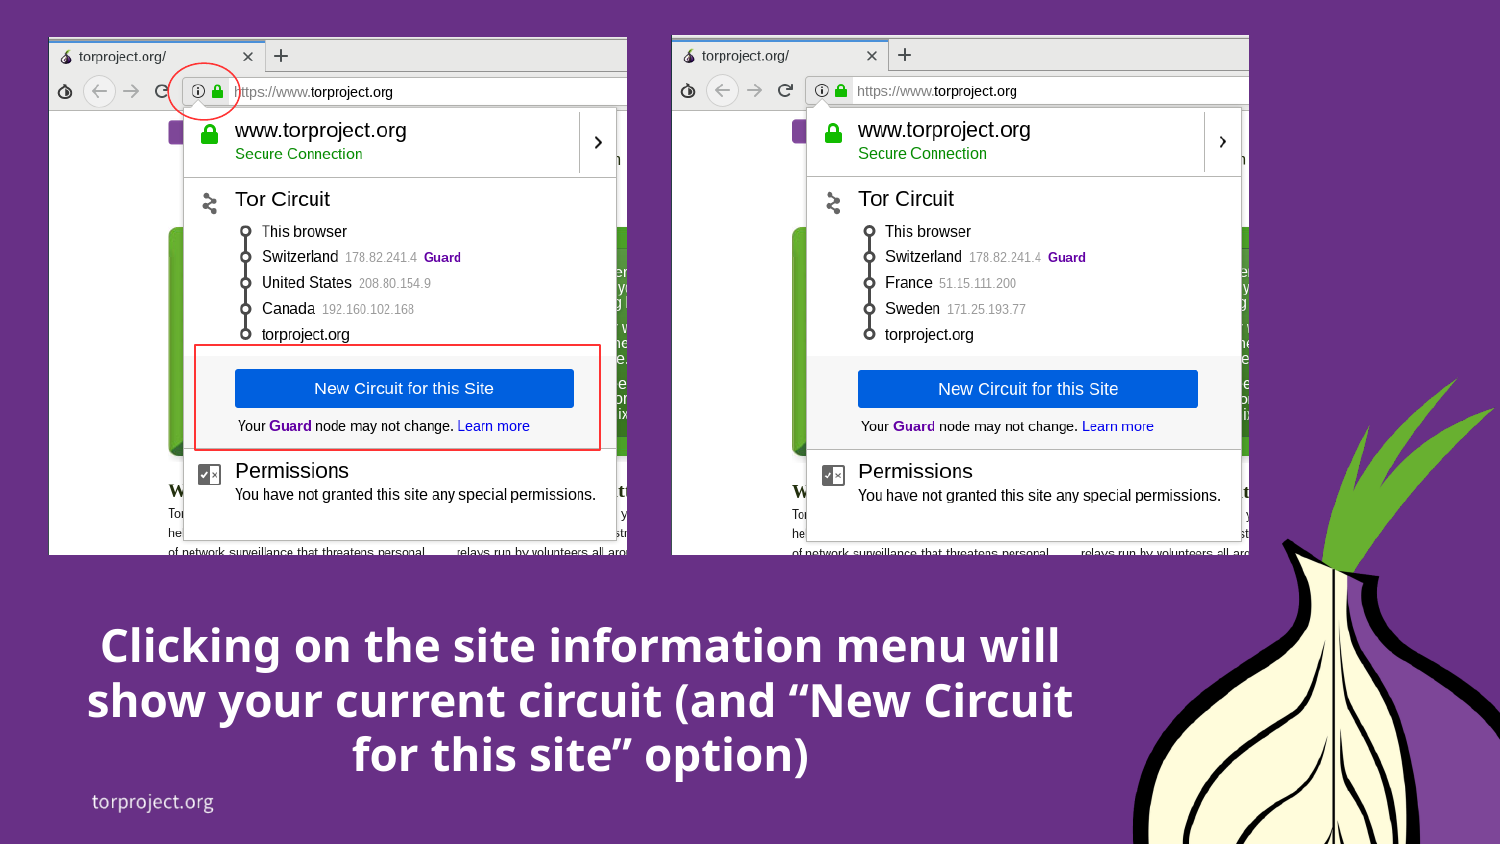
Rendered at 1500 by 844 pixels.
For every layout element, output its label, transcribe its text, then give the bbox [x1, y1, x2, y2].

text_box Clicking on the site information menu will show your current circuit (and “New Circuit for this site” option) [50, 618, 1110, 779]
picture [671, 35, 1500, 844]
picture [75, 780, 604, 821]
picture [48, 37, 627, 555]
